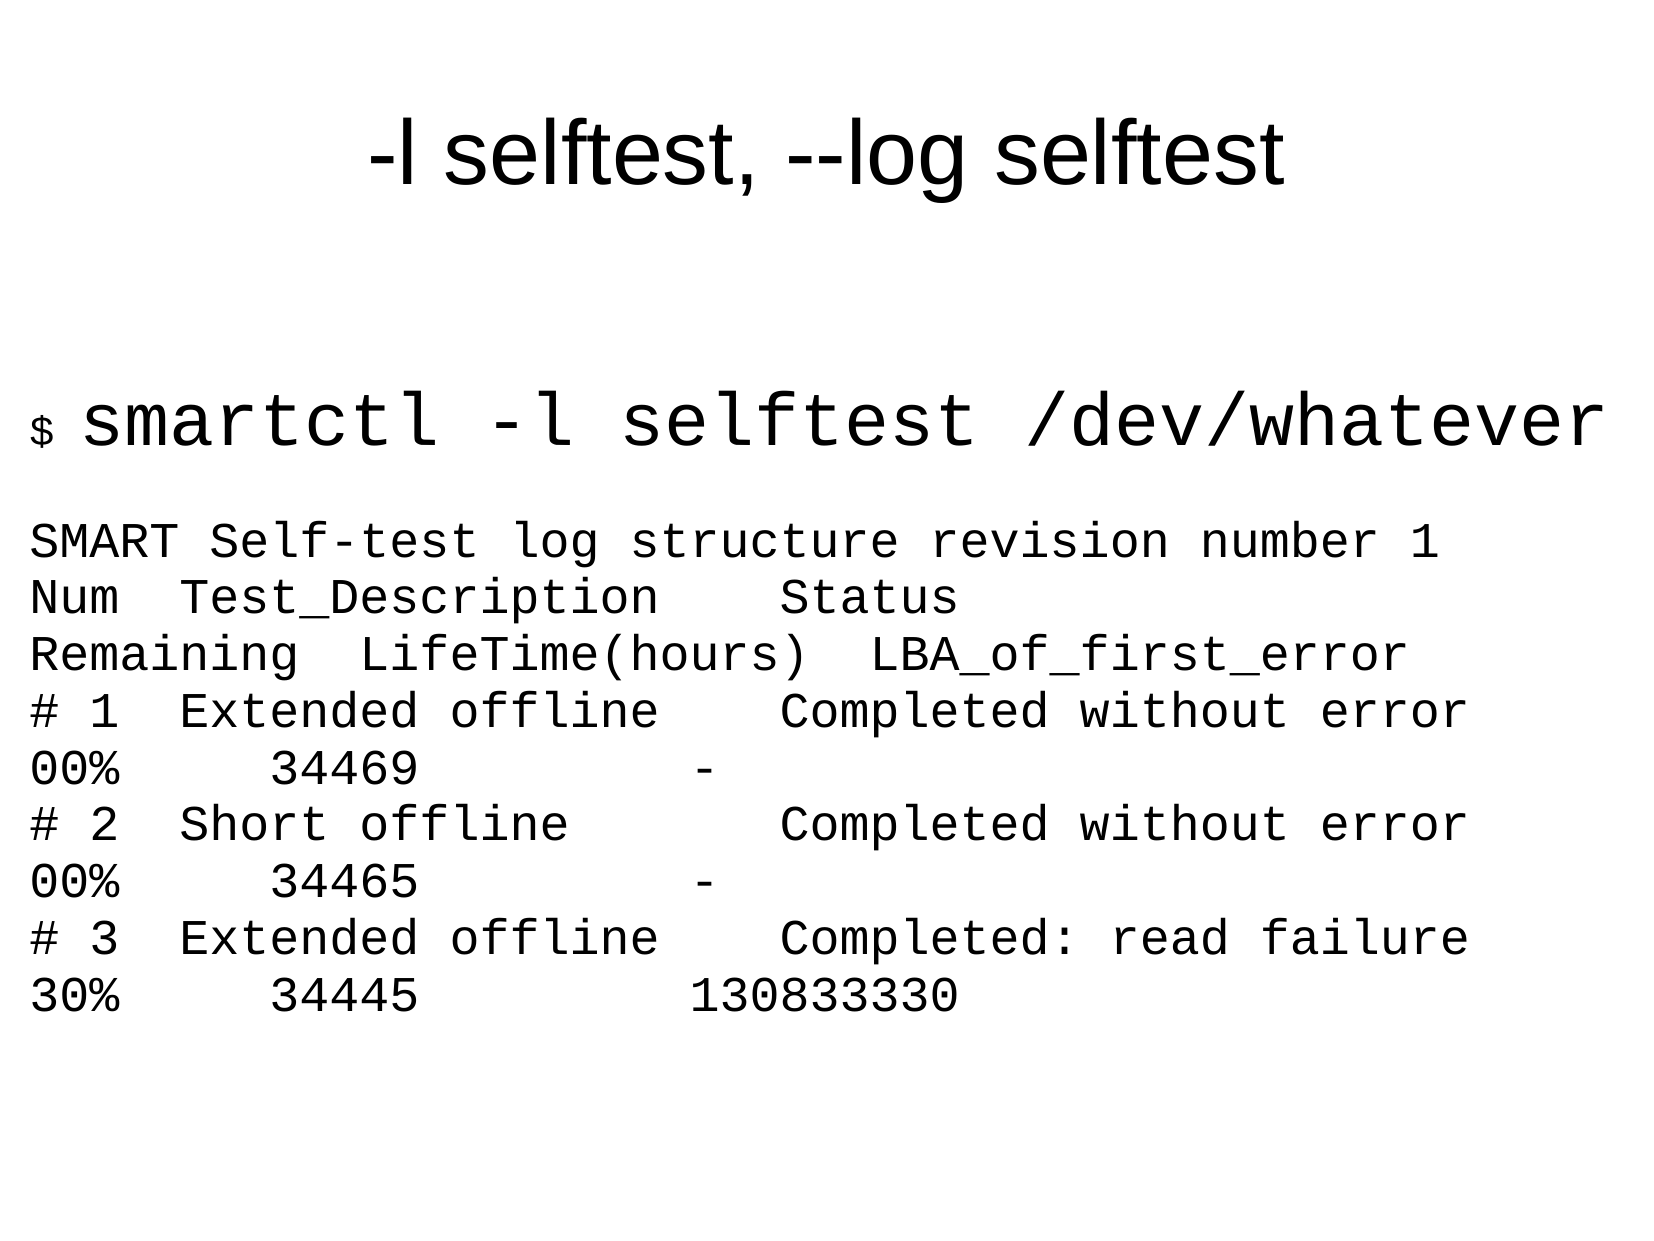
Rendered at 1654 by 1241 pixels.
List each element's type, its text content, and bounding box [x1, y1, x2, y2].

title -l selftest, --log selftest [82, 49, 1571, 257]
subtitle $ smartctl -l selftest /dev/whatever SMART Self-test log structure revision number 1 Num Test_Description Status Remaining LifeTime(hours) LBA_of_first_error # 1 Extended offline Completed without error 00% 34469 - # 2 Short offline Completed without error 00% 34465 - # 3 Extended offline Completed: read failure 30% 34445 130833330 [29, 265, 1654, 1201]
